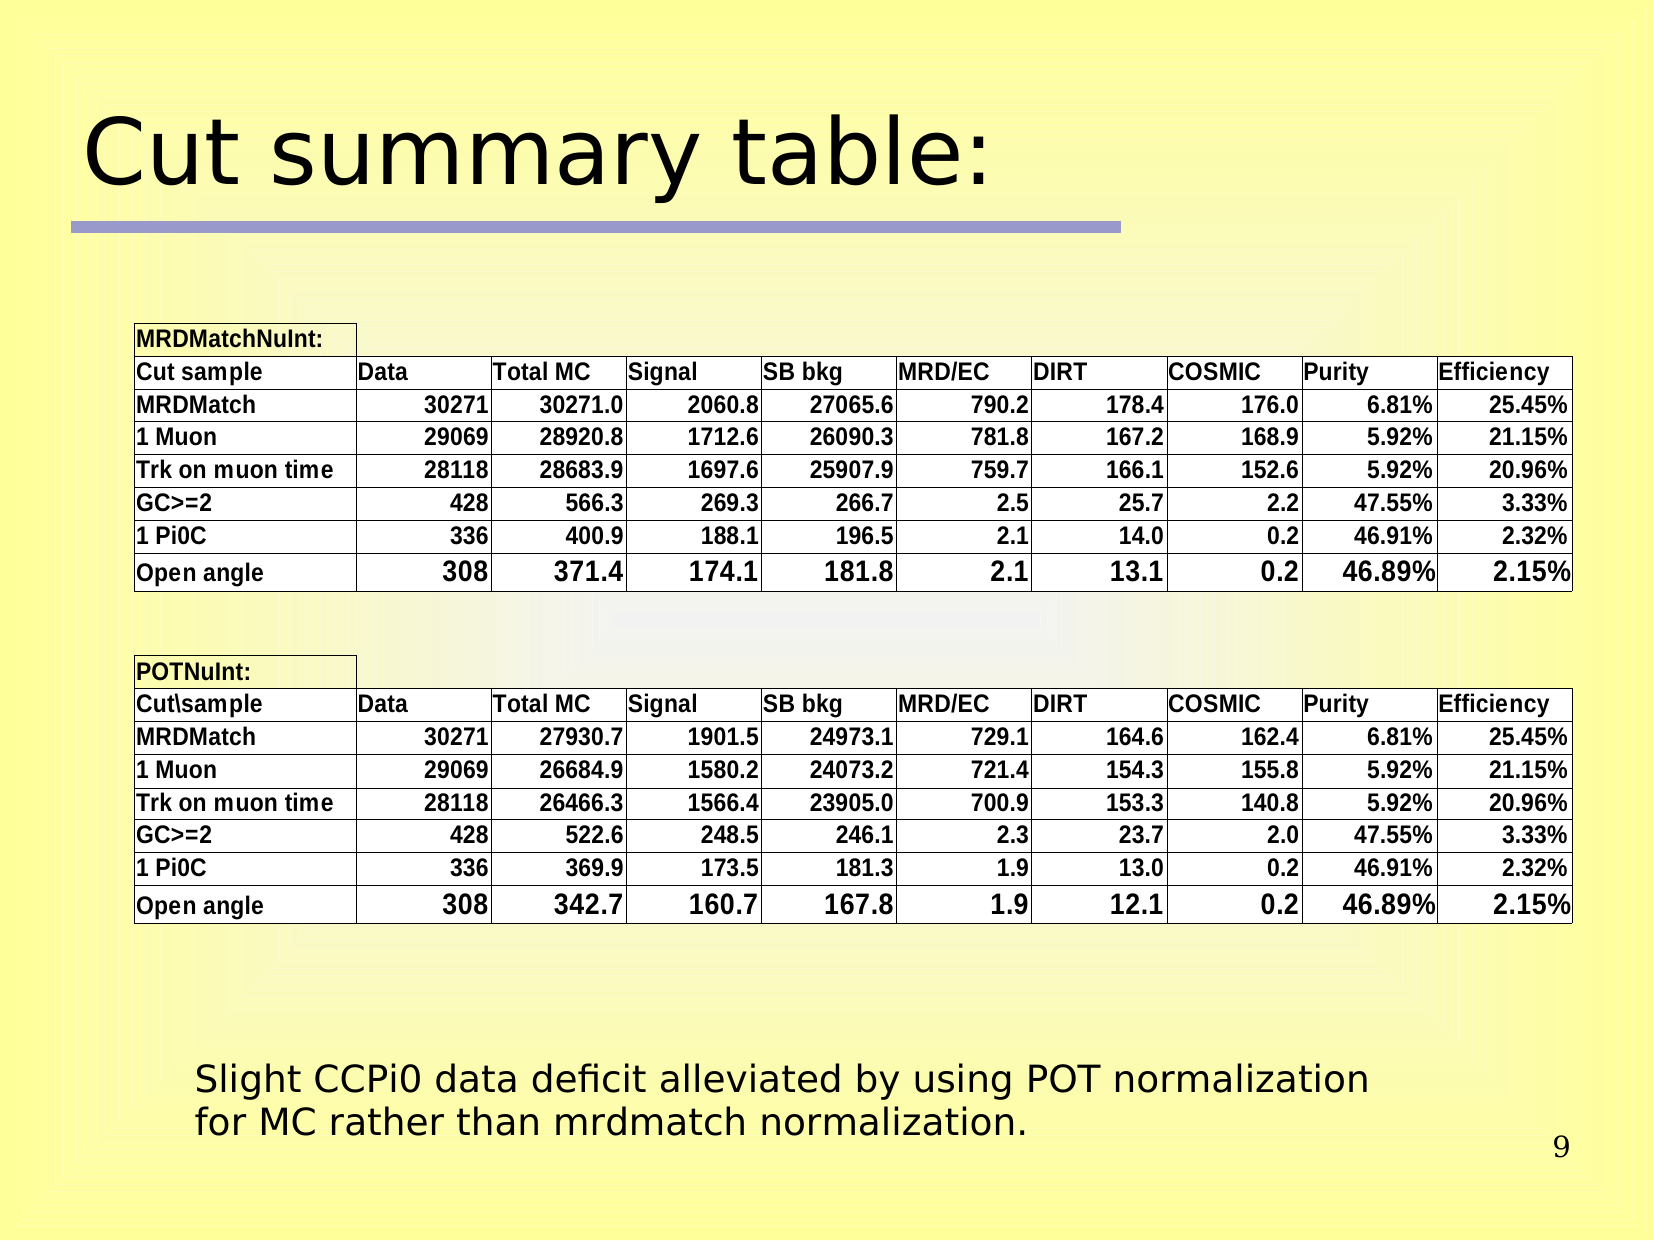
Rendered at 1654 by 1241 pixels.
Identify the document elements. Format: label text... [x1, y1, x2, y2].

text_box Slight CCPi0 data deficit alleviated by using POT normalization for MC rather than mrdmatch normalization. [179, 1050, 1447, 1153]
chart [134, 323, 1574, 926]
title Cut summary table: [82, 49, 1571, 257]
